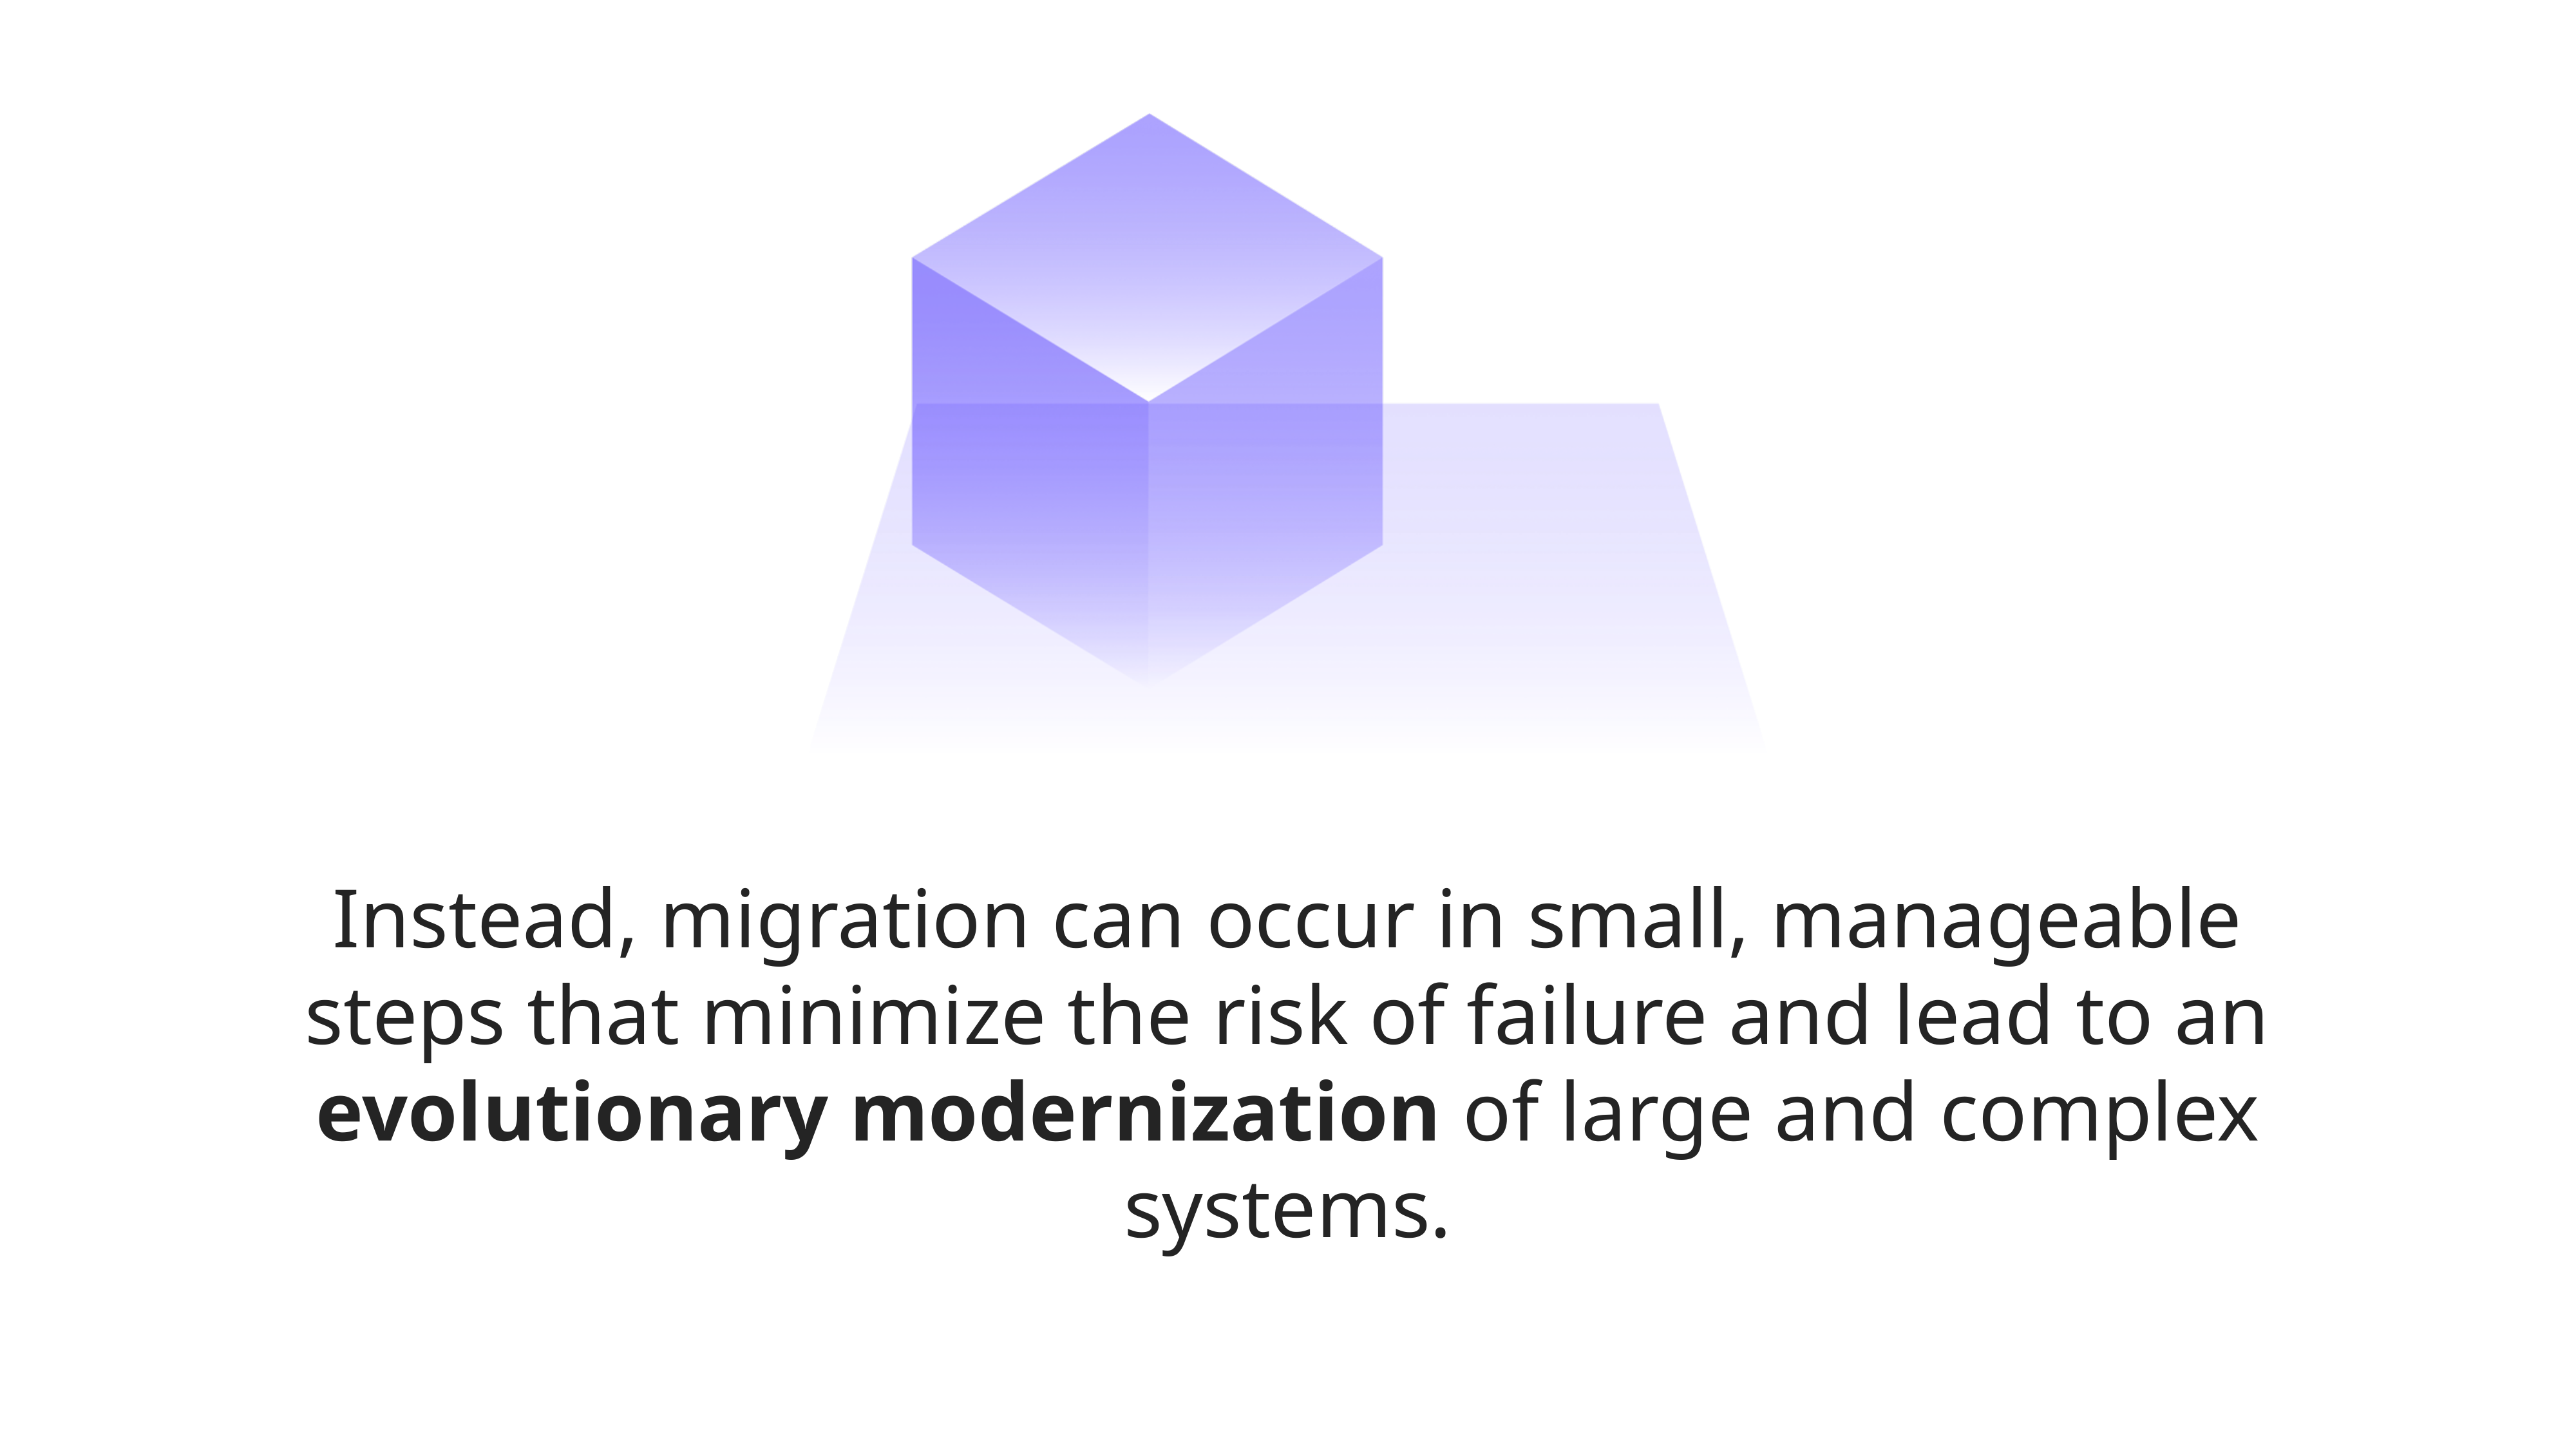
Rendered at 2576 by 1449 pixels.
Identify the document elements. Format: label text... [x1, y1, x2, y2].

list Instead, migration can occur in small, manageable steps that minimize the risk of failure and lead to an evolutionary modernization of large and complex systems. [301, 775, 2275, 1345]
picture [806, 113, 1770, 757]
